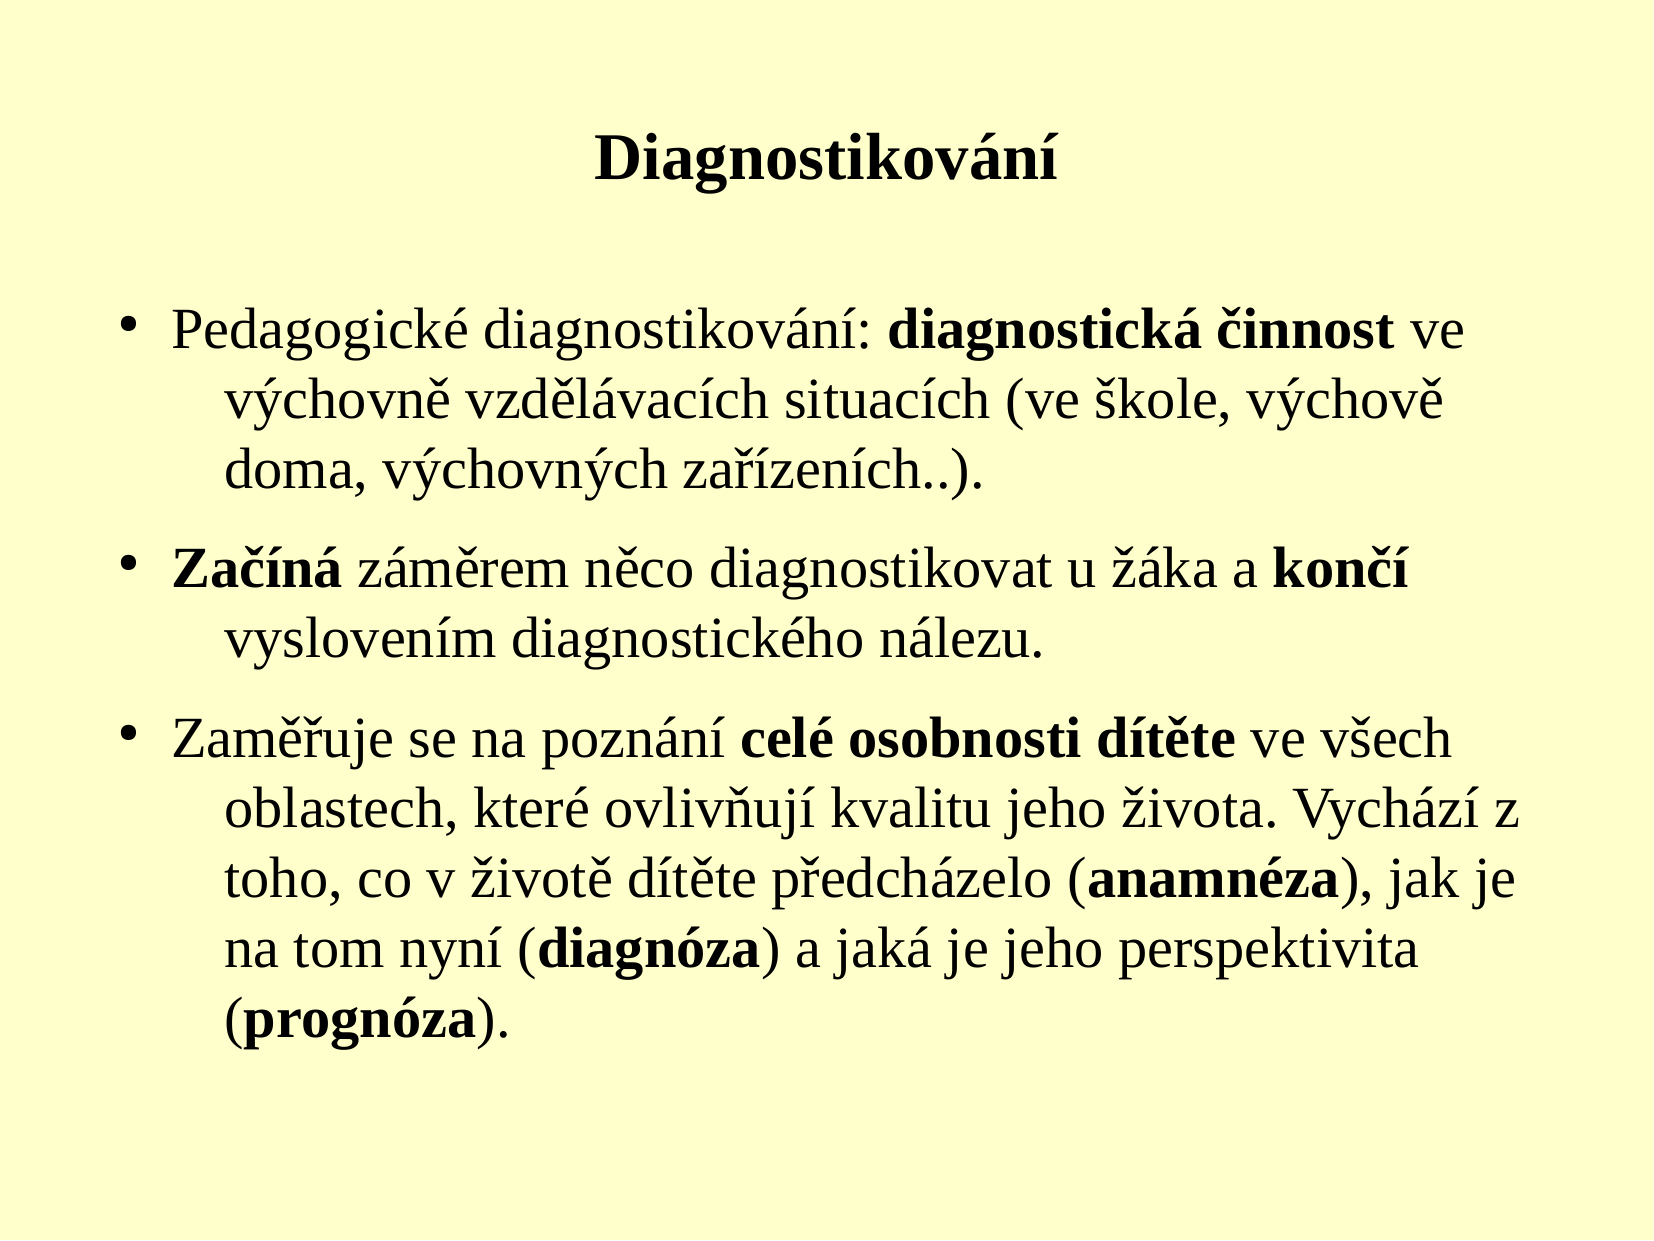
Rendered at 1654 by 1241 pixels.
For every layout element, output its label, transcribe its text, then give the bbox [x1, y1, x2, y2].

title Diagnostikování [82, 49, 1571, 257]
list Pedagogické diagnostikování: diagnostická činnost ve výchovně vzdělávacích situacích (ve škole, výchově doma, výchovných zařízeních..). Začíná záměrem něco diagnostikovat u žáka a končí vyslovením diagnostického nálezu. Zaměřuje se na poznání celé osobnosti dítěte ve všech oblastech, které ovlivňují kvalitu jeho života. Vychází z toho, co v životě dítěte předcházelo (anamnéza), jak je na tom nyní (diagnóza) a jaká je jeho perspektivita (prognóza). [82, 290, 1571, 1109]
